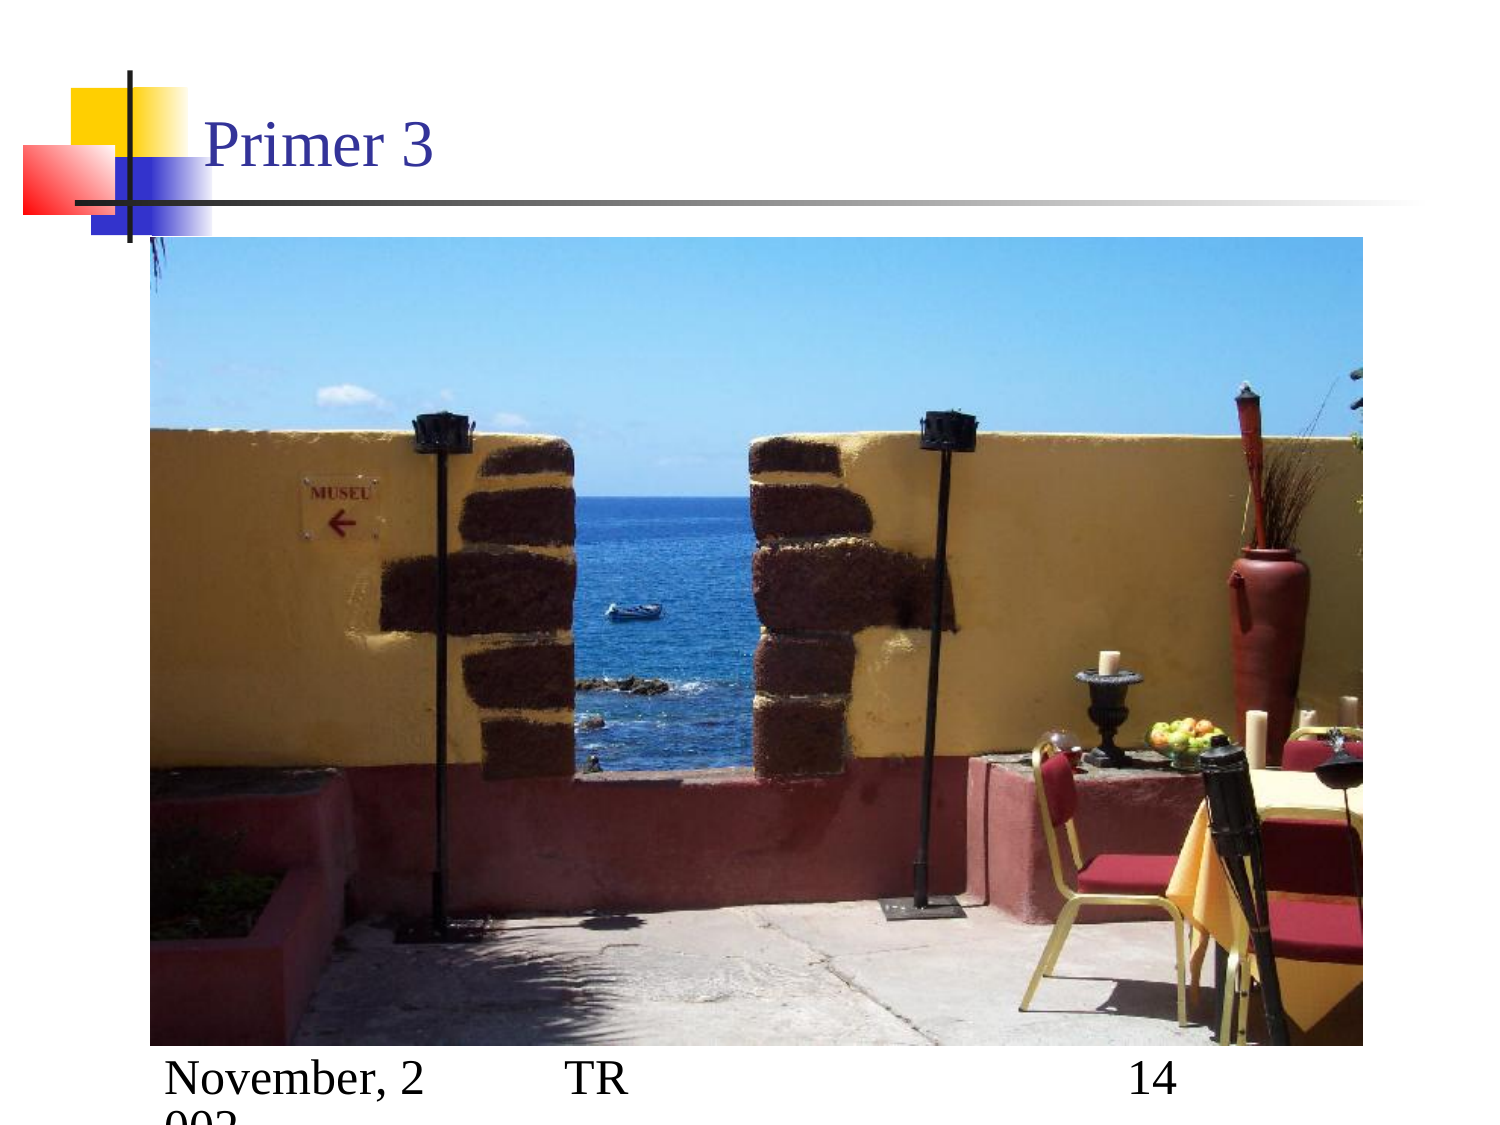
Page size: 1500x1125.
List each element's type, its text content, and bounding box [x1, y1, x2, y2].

picture [150, 237, 1363, 1046]
title Primer 3 [188, 92, 1468, 188]
